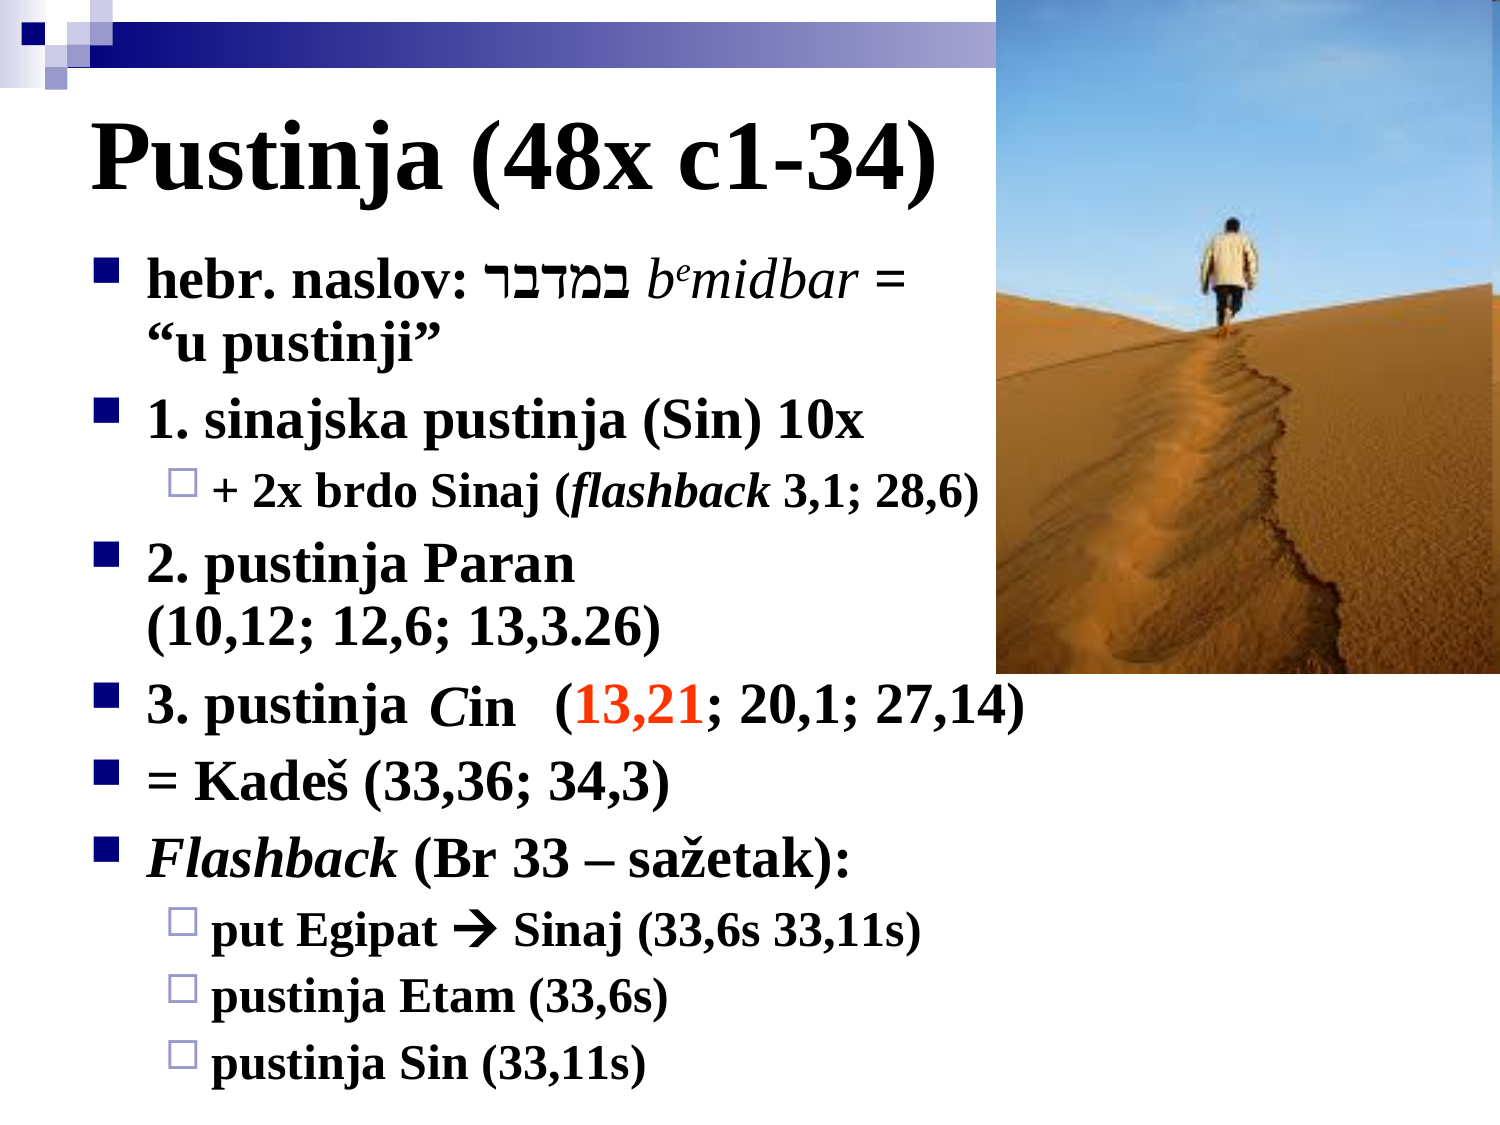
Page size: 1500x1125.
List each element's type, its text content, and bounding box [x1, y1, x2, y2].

list hebr. naslov: במדבר bemidbar = “u pustinji” 1. sinajska pustinja (Sin) 10x + 2x brdo Sinaj (flashback 3,1; 28,6) 2. pustinja Paran (10,12; 12,6; 13,3.26) 3. pustinja (13,21; 20,1; 27,14) = Kadeš (33,36; 34,3) Flashback (Br 33 – sažetak): put Egipat  Sinaj (33,6s 33,11s) pustinja Etam (33,6s) pustinja Sin (33,11s) [75, 240, 1426, 1100]
picture [996, 0, 1500, 674]
text_box Cin [414, 660, 555, 747]
title Pustinja (48x c1-34) [75, 0, 996, 240]
